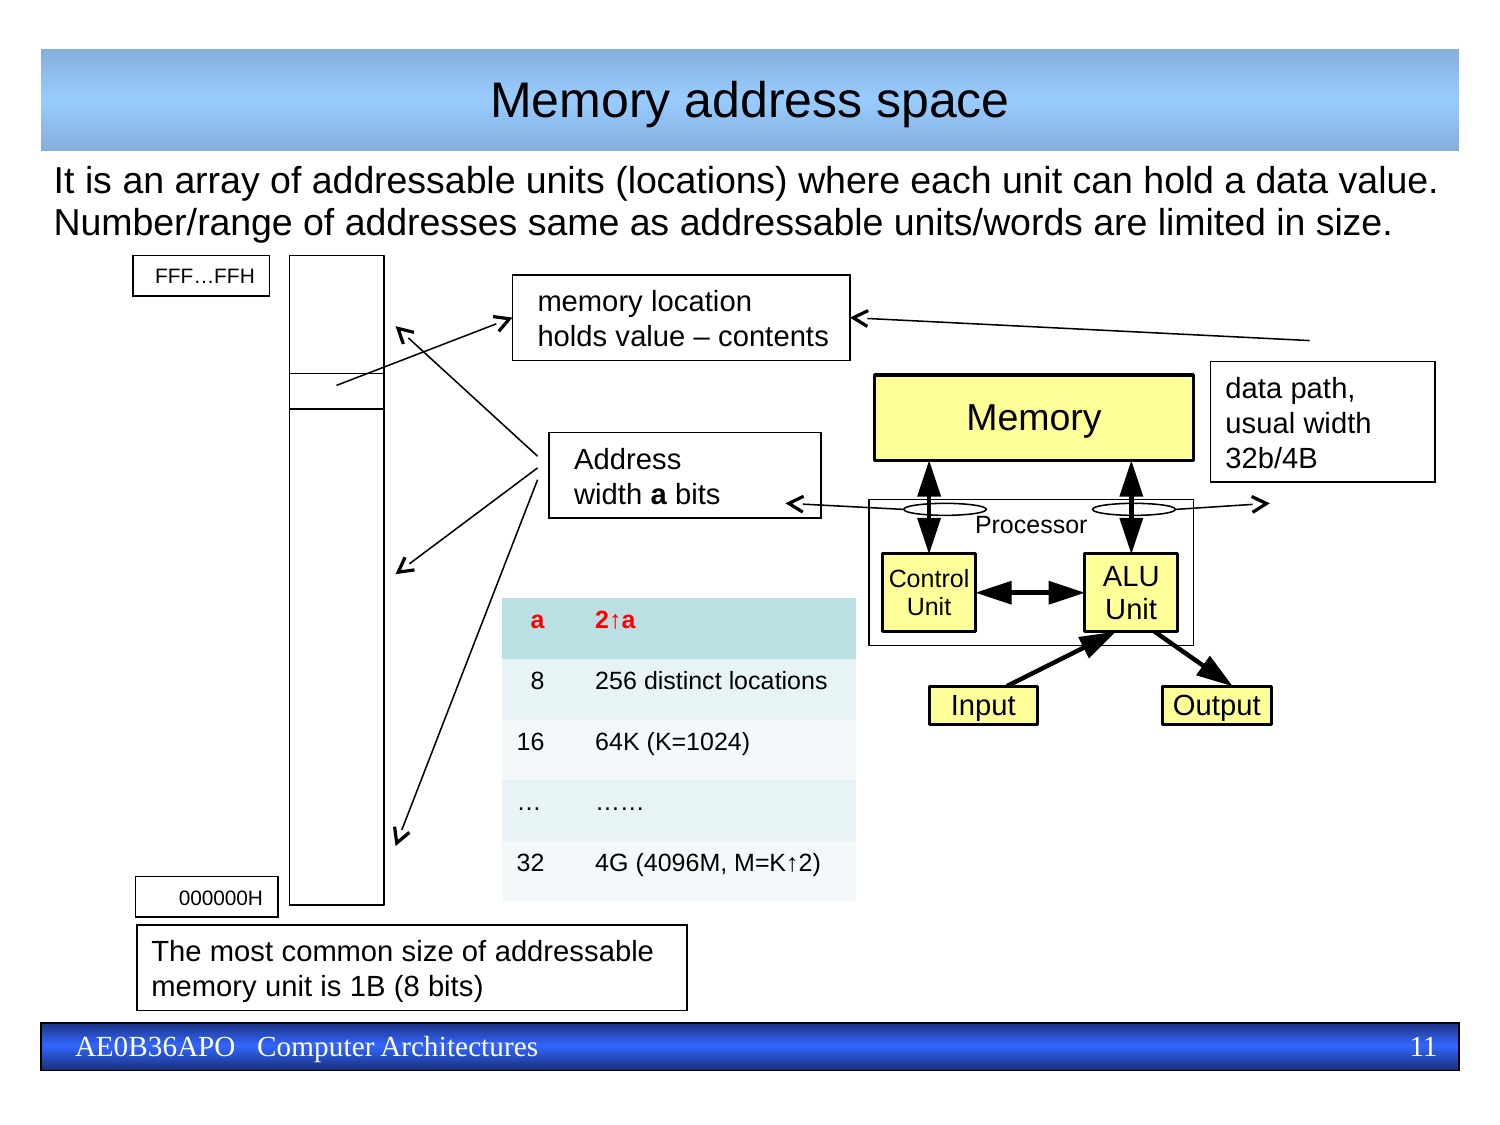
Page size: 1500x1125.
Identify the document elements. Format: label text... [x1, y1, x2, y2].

table_header a [502, 598, 581, 659]
table_cell 8 [502, 659, 581, 720]
table_cell … [502, 780, 581, 841]
table_cell 32 [502, 841, 581, 902]
text_box Input [929, 686, 1038, 725]
text_box 000000H [135, 876, 278, 918]
text_box Memory [874, 375, 1194, 461]
text_box Control Unit [882, 553, 976, 632]
title Memory address space [41, 49, 1459, 150]
table_cell 4G (4096M, M=K↑2) [581, 841, 856, 902]
text_box FFF…FFH [132, 255, 270, 296]
table_header 2↑a [581, 598, 856, 659]
table_cell 16 [502, 720, 581, 780]
text_box Address width a bits [549, 432, 821, 518]
text_box ALU Unit [1084, 553, 1178, 632]
text_box Processor [960, 502, 1111, 596]
text_box The most common size of addressable memory unit is 1B (8 bits) [136, 924, 687, 1011]
text_box memory location holds value – contents [512, 274, 850, 361]
text_box data path, usual width 32b/4B [1210, 361, 1436, 483]
table_cell …… [581, 780, 856, 841]
table_cell 256 distinct locations [581, 659, 856, 720]
text_box Output [1162, 686, 1272, 725]
table_cell 64K (K=1024) [581, 720, 856, 780]
text_box It is an array of addressable units (locations) where each unit can hold a data value. Number/range of addresses same as addressable units/words are limited in size. [37, 150, 1463, 253]
